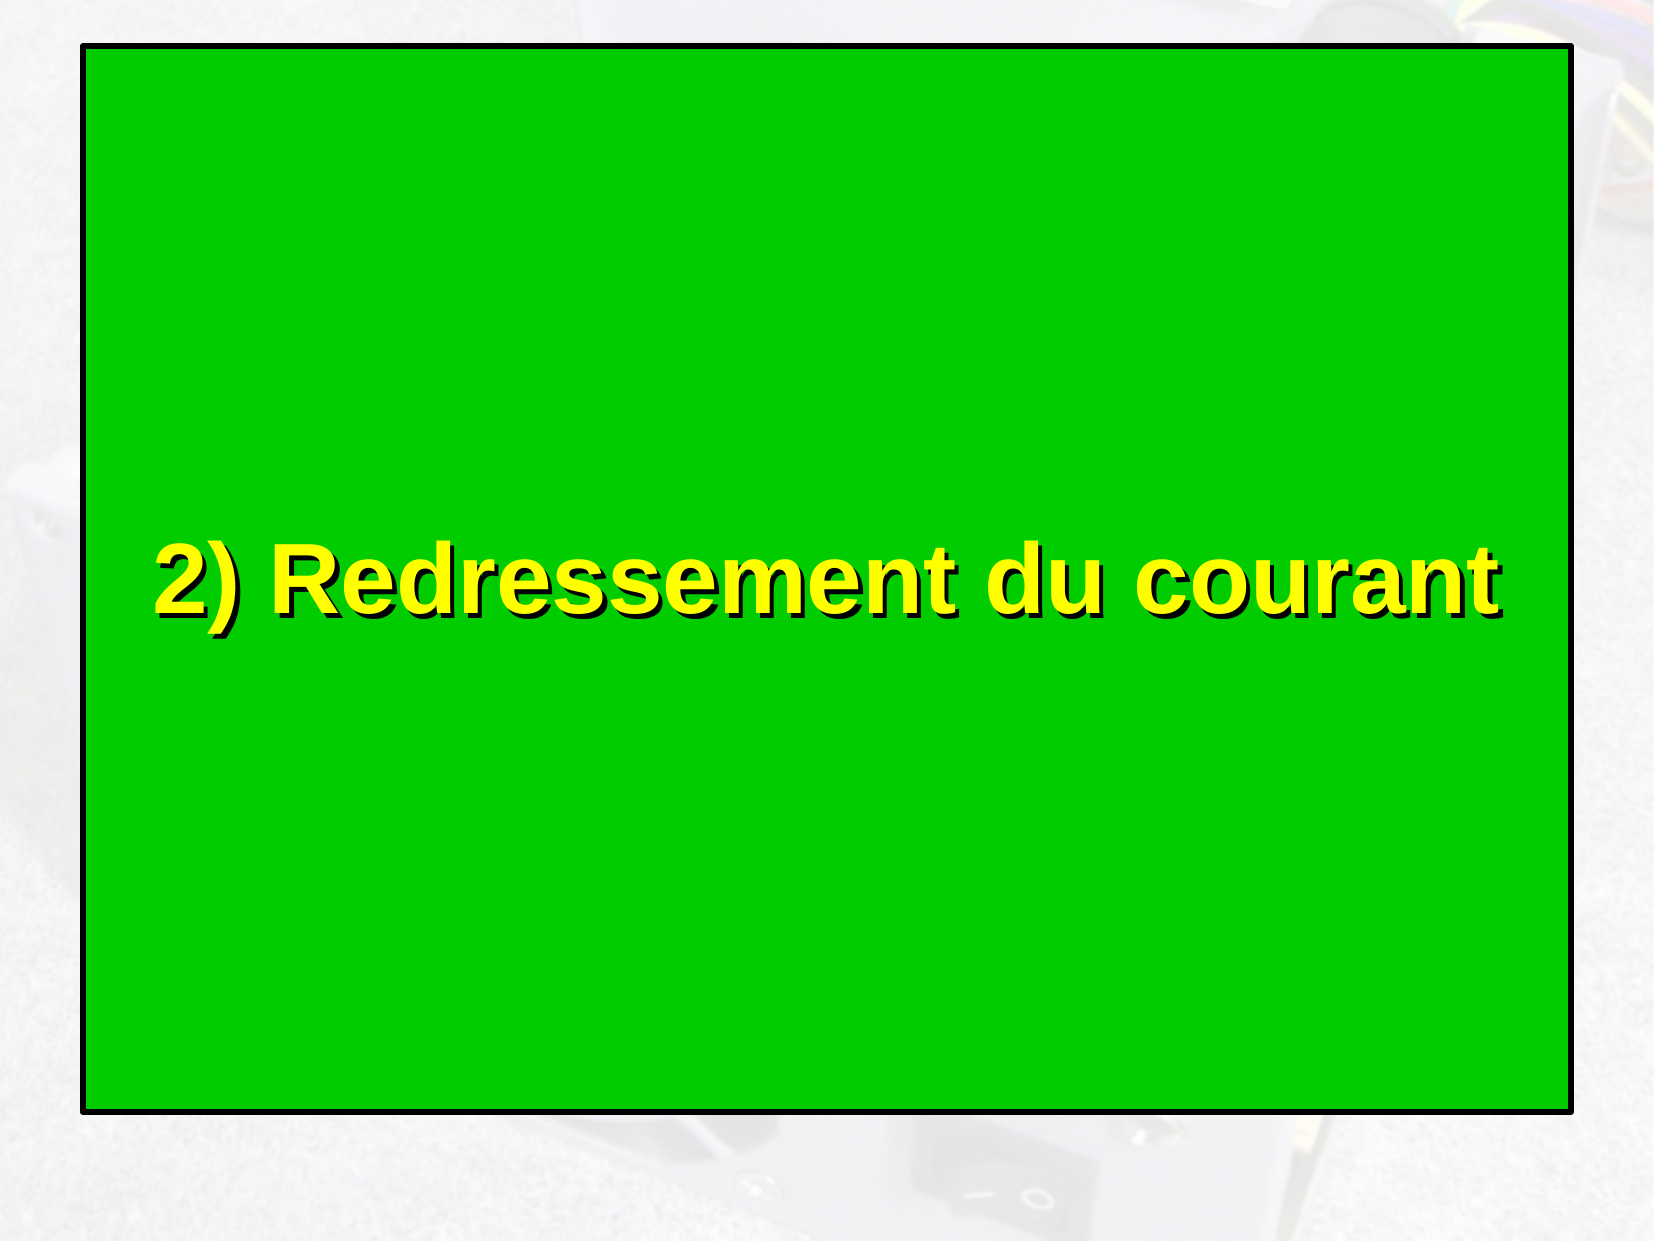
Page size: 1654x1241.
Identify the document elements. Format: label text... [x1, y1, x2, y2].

subtitle 2) Redressement du courant [82, 46, 1571, 1112]
picture [0, 0, 1654, 1241]
